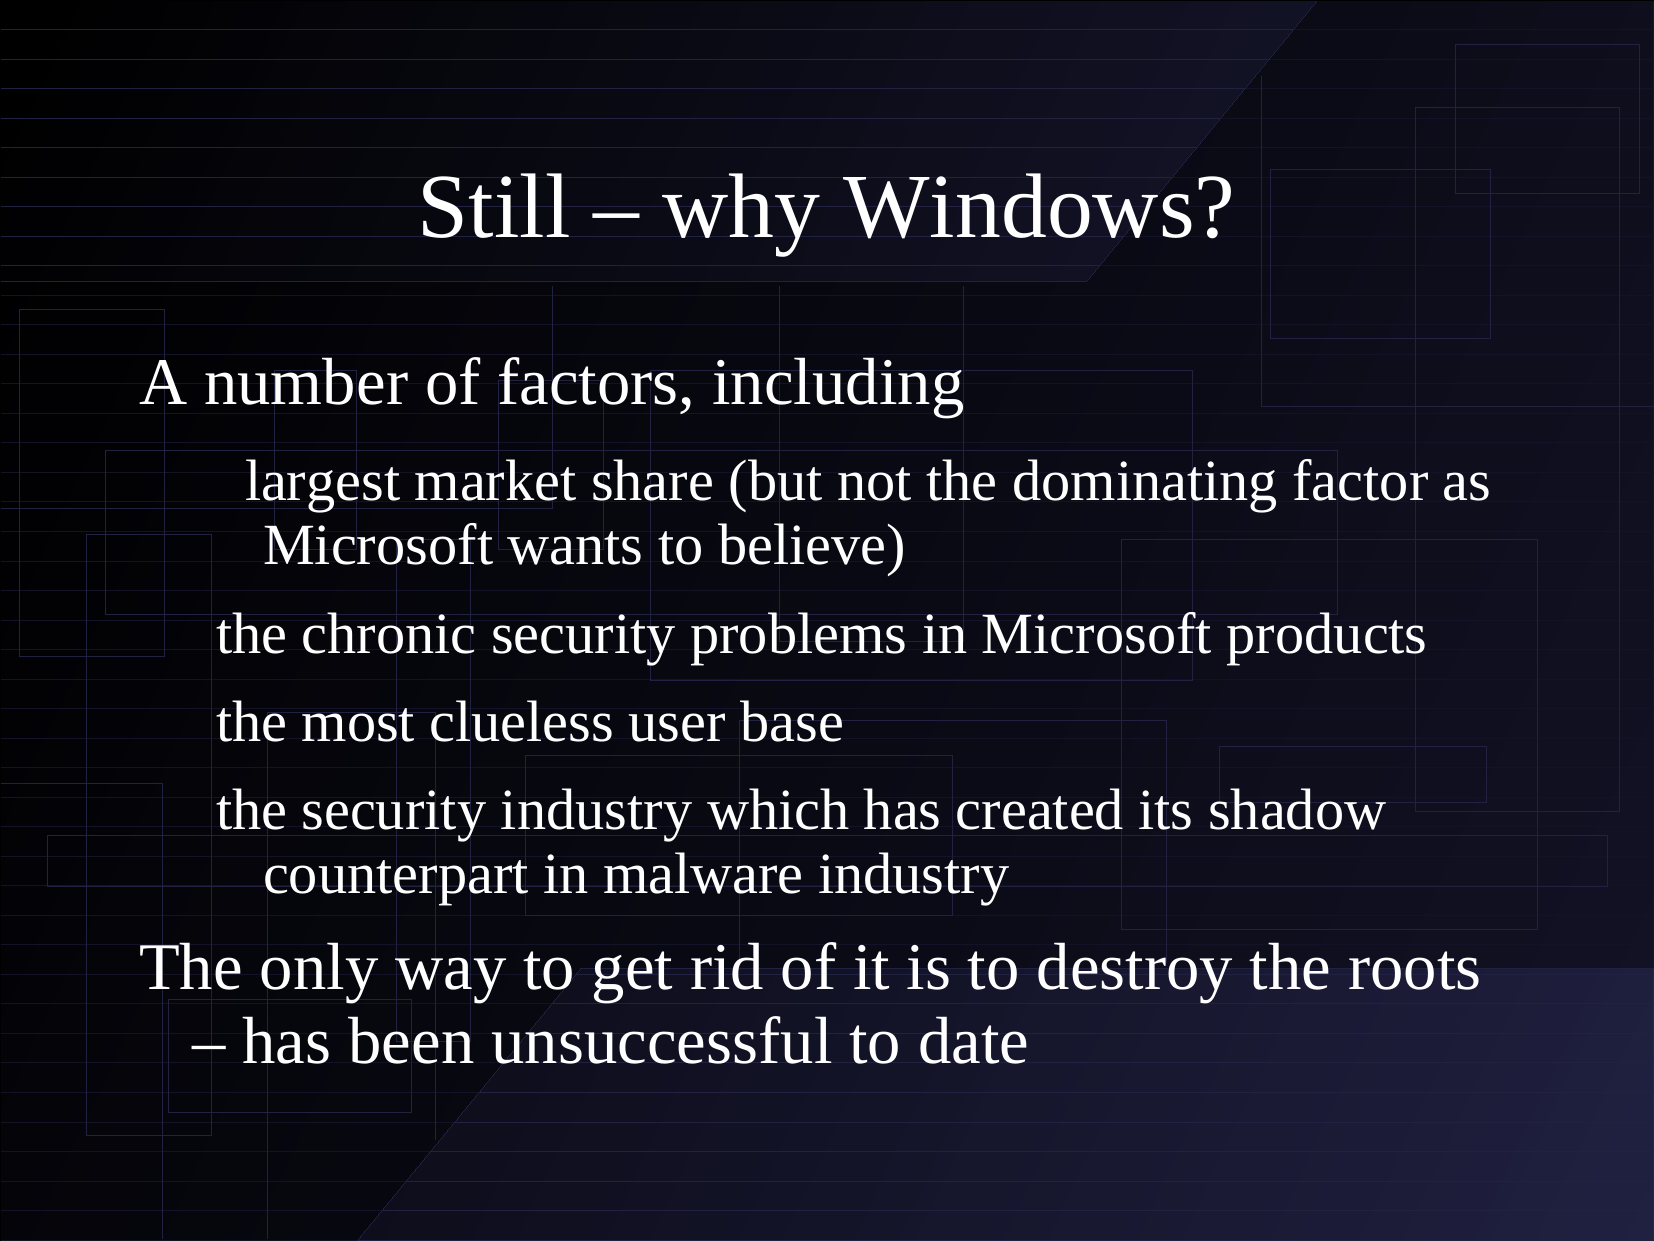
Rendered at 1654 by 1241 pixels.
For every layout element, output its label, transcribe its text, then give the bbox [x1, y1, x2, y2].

list A number of factors, including largest market share (but not the dominating factor as Microsoft wants to believe) the chronic security problems in Microsoft products the most clueless user base the security industry which has created its shadow counterpart in malware industry The only way to get rid of it is to destroy the roots – has been unsuccessful to date [121, 344, 1534, 1127]
title Still – why Windows? [121, 102, 1534, 311]
